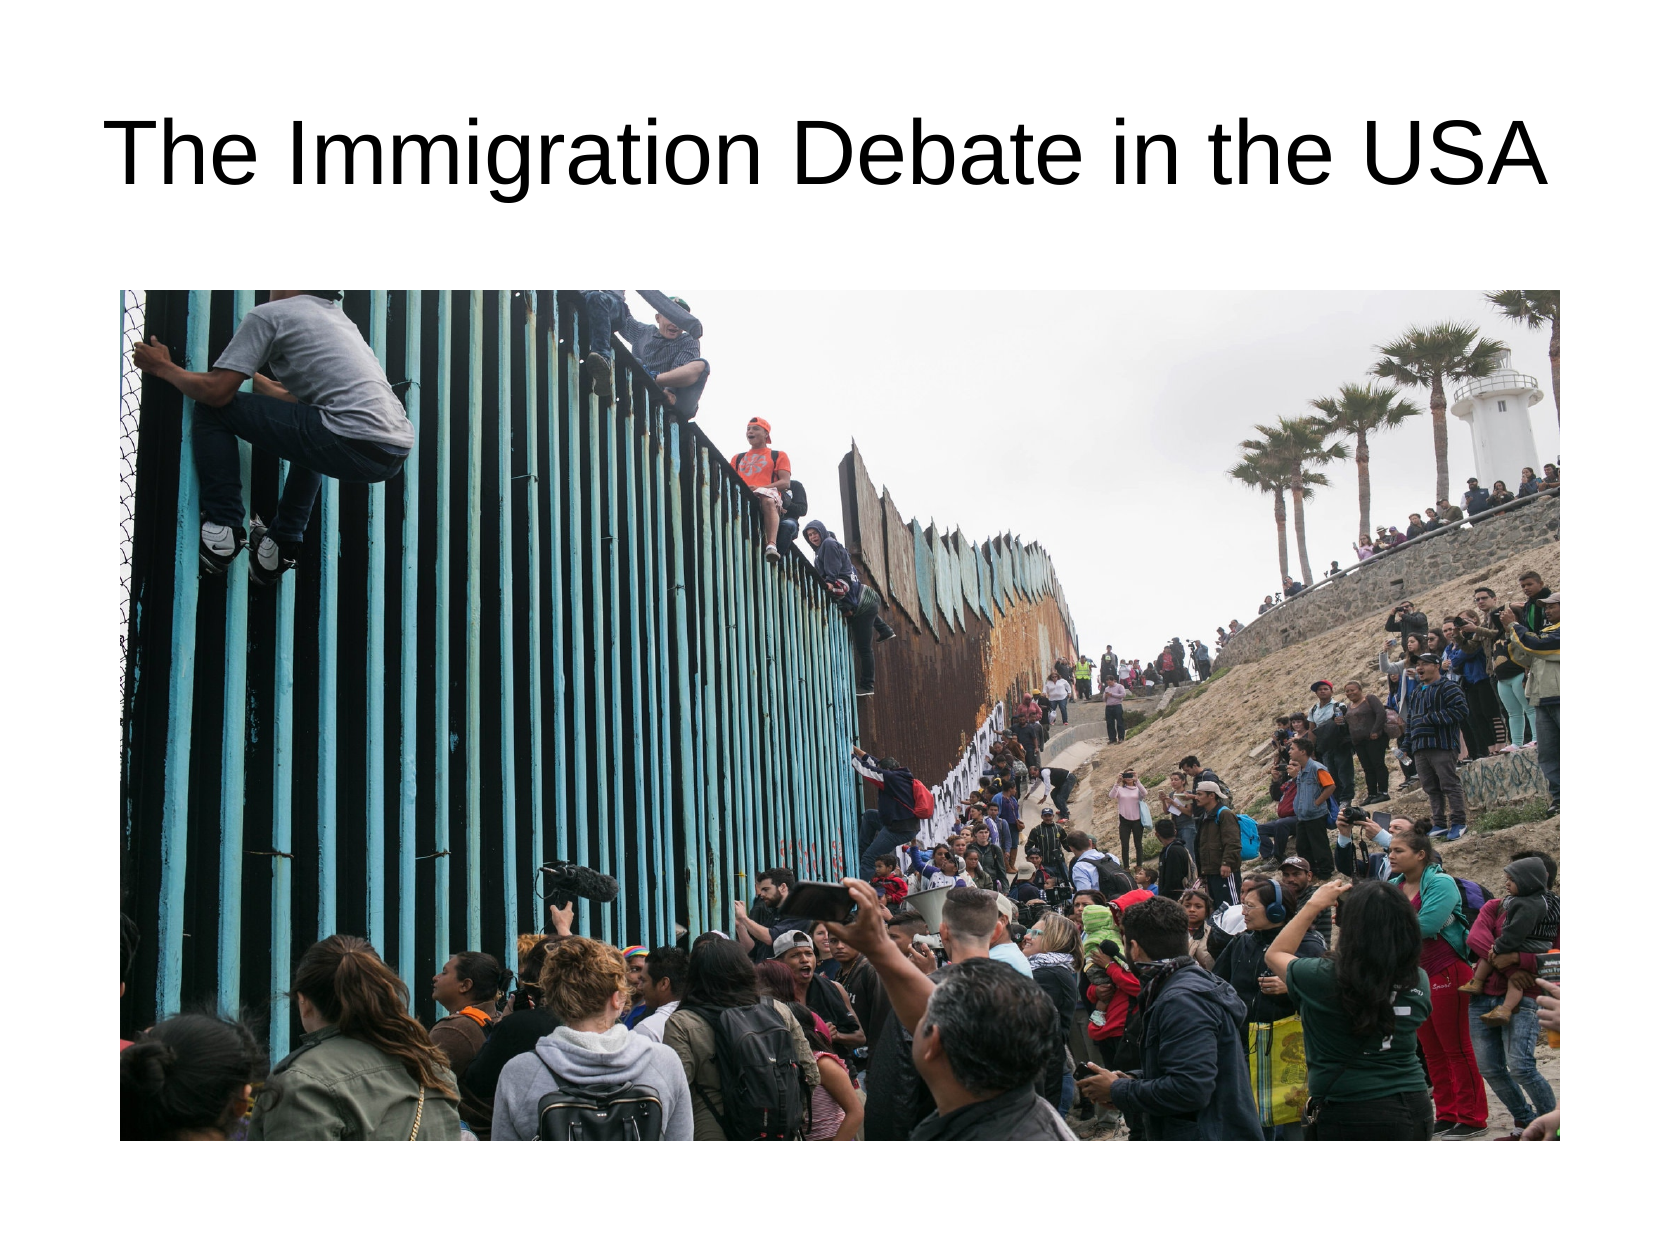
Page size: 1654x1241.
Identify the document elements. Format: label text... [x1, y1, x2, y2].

picture [120, 290, 1560, 1141]
title The Immigration Debate in the USA [82, 49, 1571, 257]
